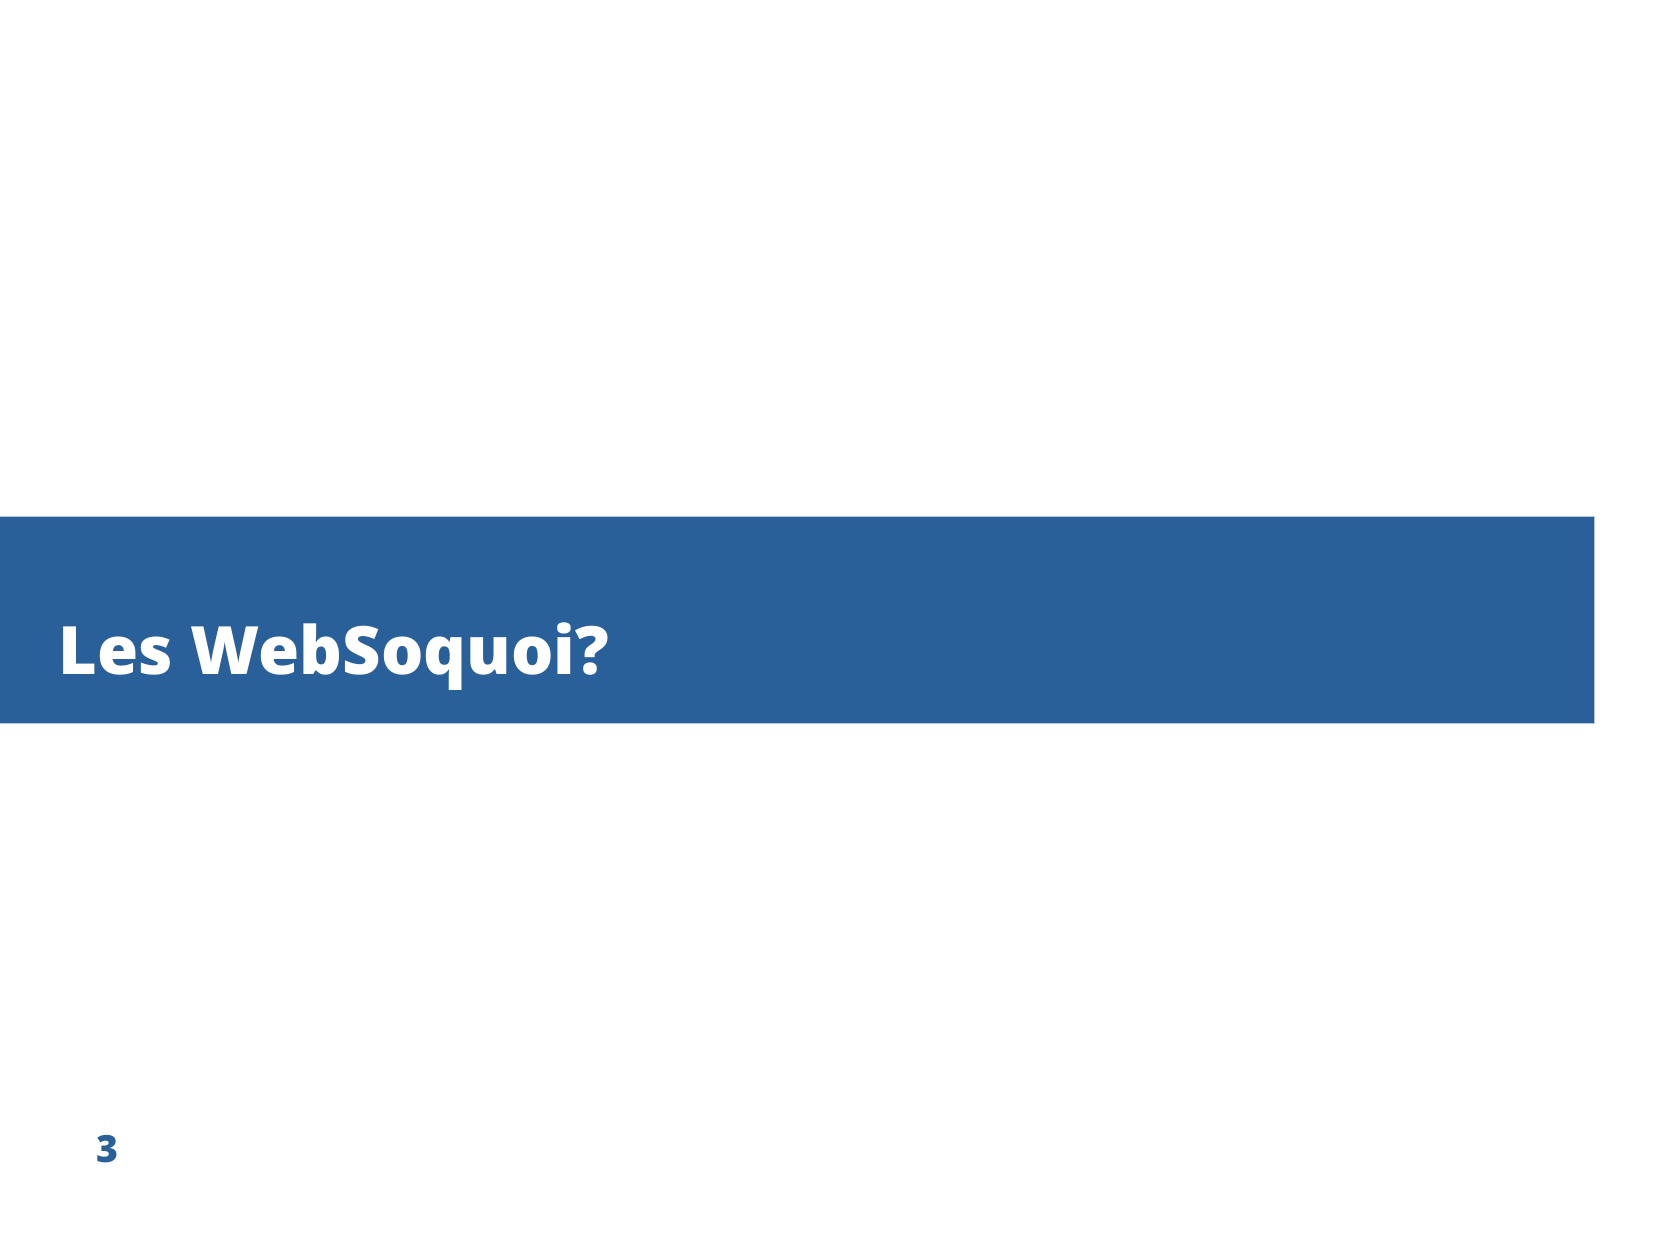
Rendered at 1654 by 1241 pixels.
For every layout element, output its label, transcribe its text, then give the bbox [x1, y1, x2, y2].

title Les WebSoquoi? [59, 546, 1595, 694]
